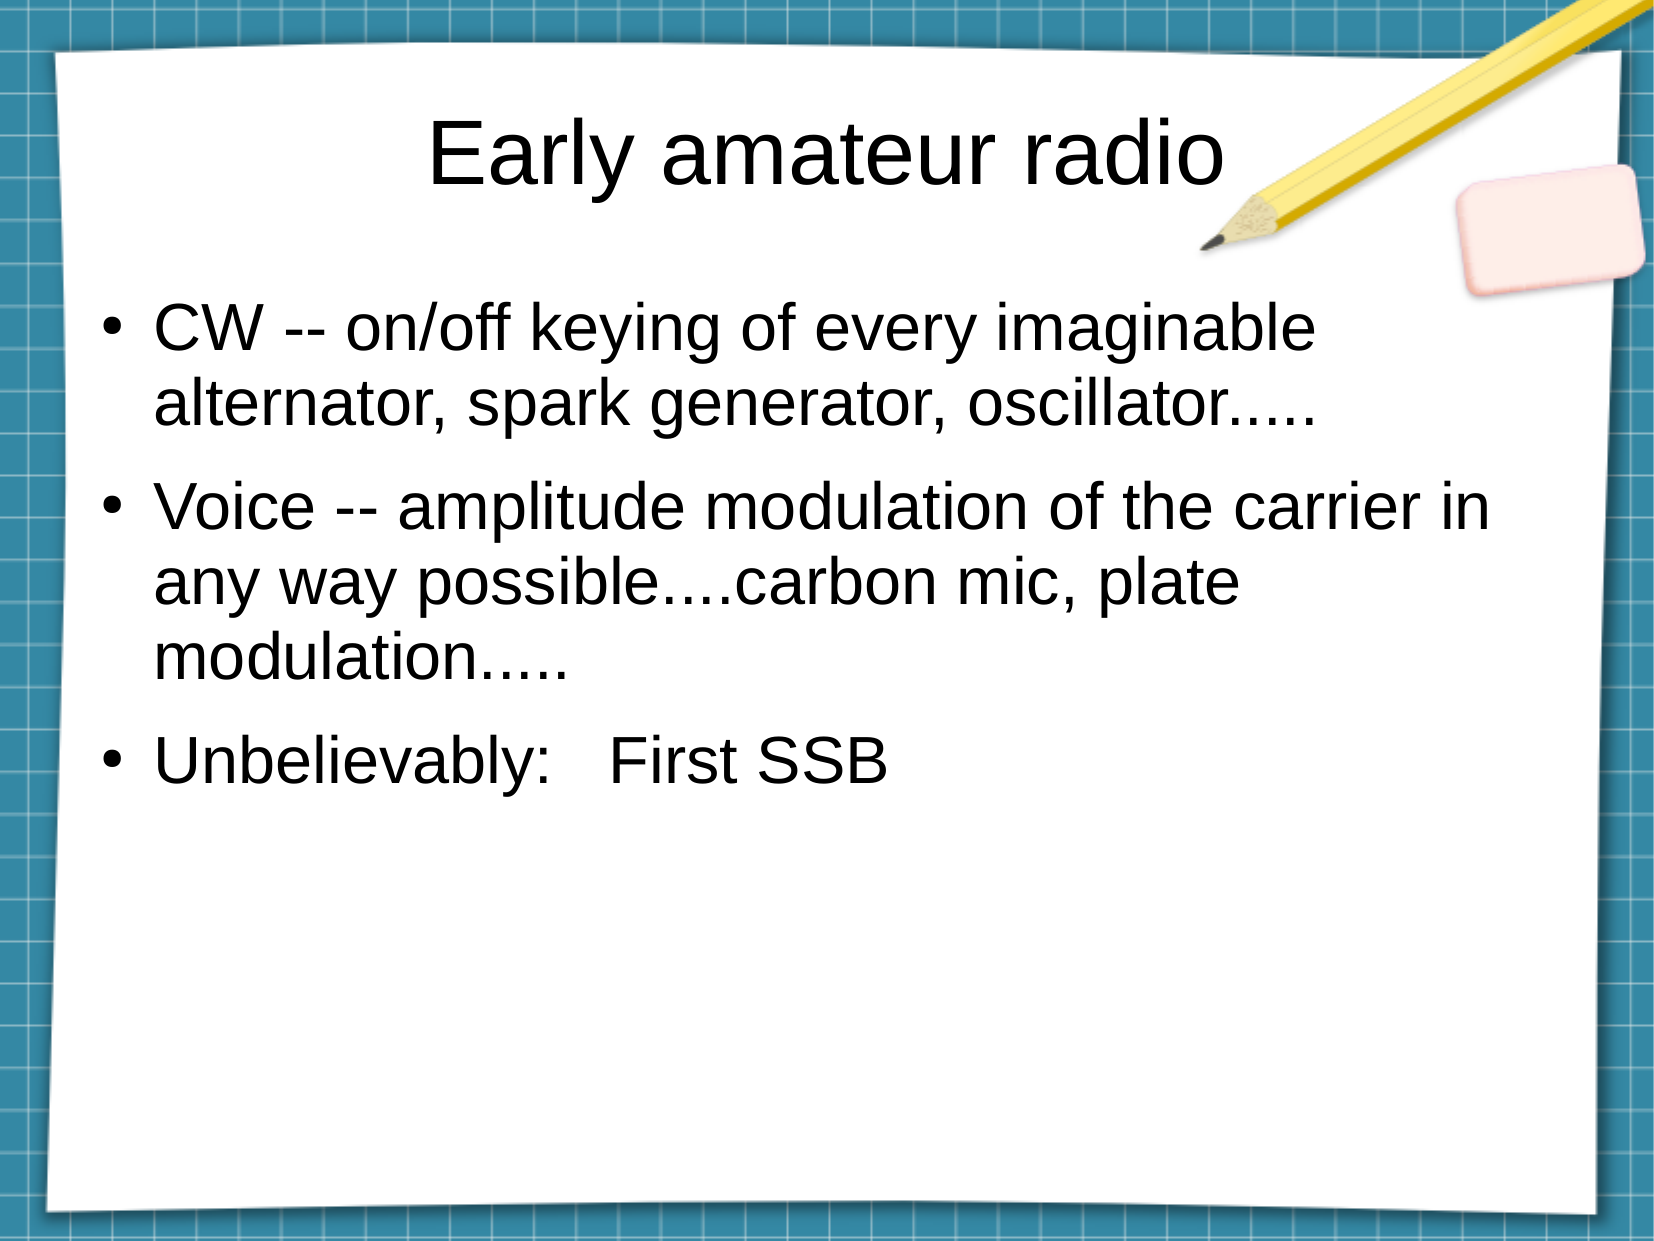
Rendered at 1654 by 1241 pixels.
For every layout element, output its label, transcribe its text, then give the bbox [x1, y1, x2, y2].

picture [0, 0, 1654, 1241]
list CW -- on/off keying of every imaginable alternator, spark generator, oscillator..... Voice -- amplitude modulation of the carrier in any way possible....carbon mic, plate modulation..... Unbelievably: First SSB [82, 290, 1571, 1010]
title Early amateur radio [82, 49, 1571, 257]
